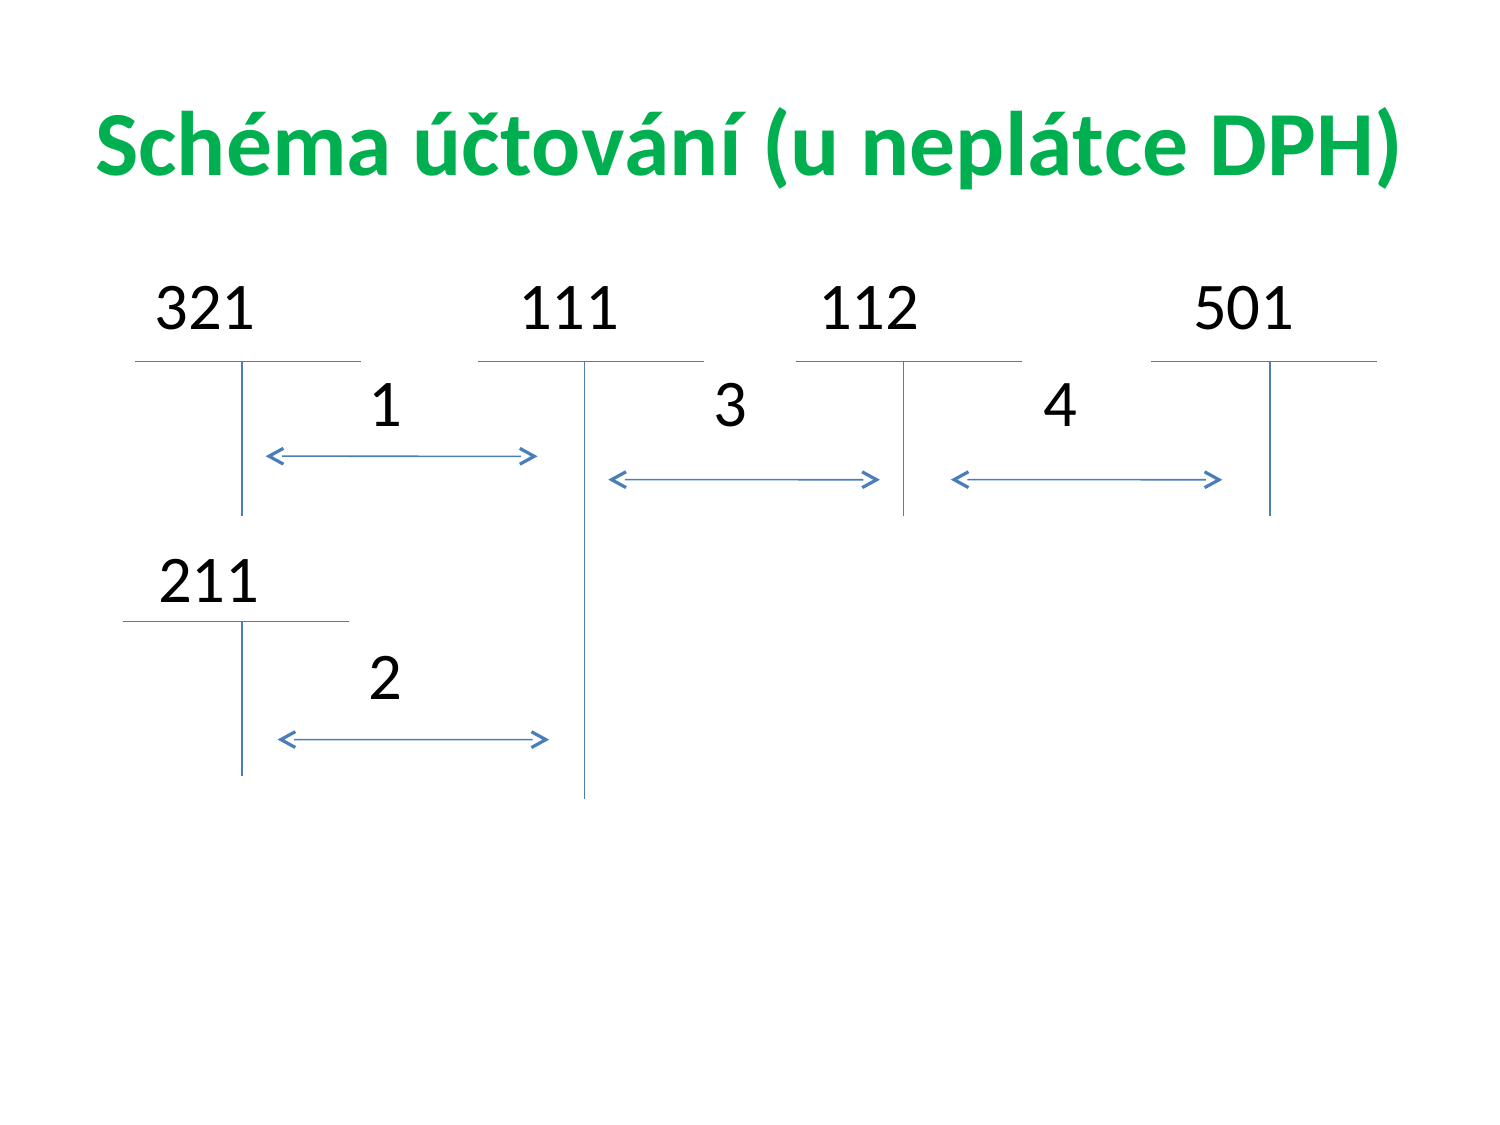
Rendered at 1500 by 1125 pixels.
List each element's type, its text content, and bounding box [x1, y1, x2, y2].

list 321 111 112 501 1 3 4 211 2 [53, 255, 1404, 998]
title Schéma účtování (u neplátce DPH) [75, 45, 1426, 233]
